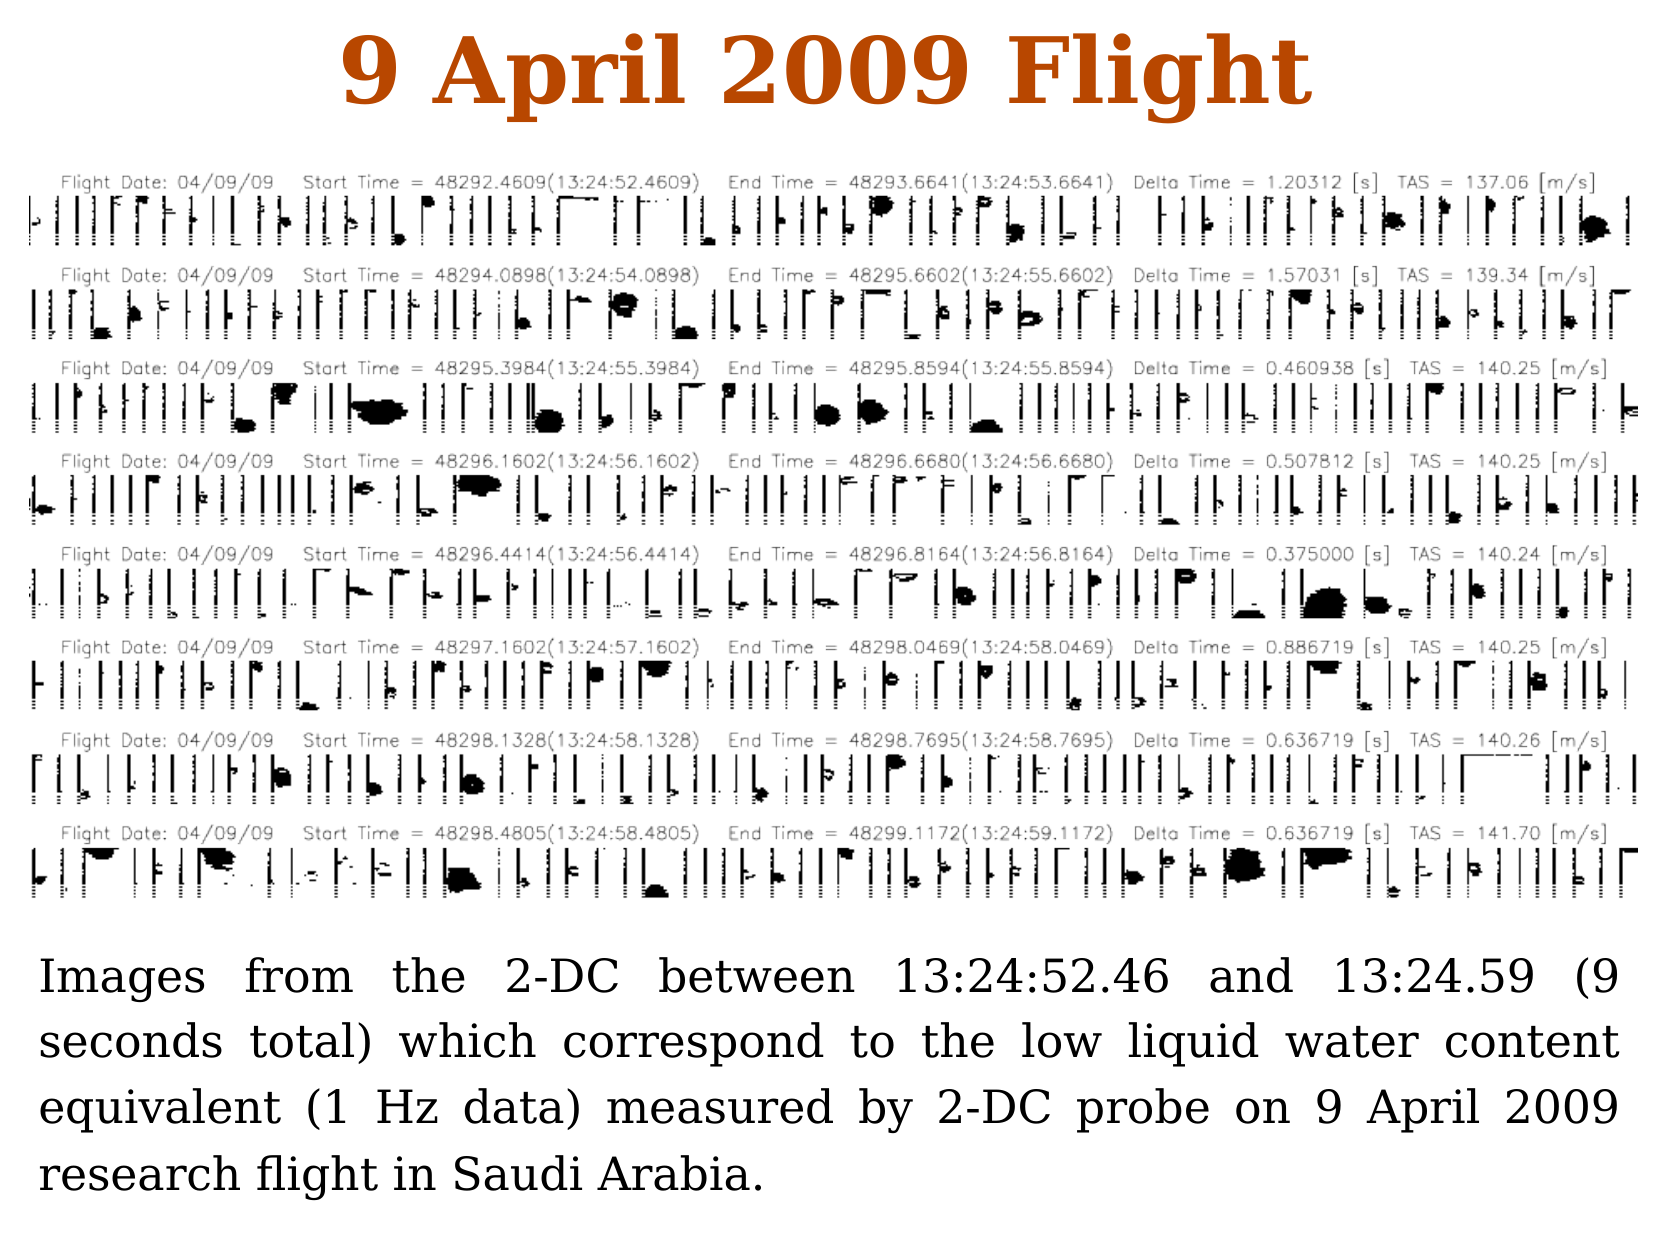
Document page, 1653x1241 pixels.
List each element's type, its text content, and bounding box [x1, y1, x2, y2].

text_box Images from the 2-DC between 13:24:52.46 and 13:24.59 (9 seconds total) which correspond to the low liquid water content equivalent (1 Hz data) measured by 2-DC probe on 9 April 2009 research flight in Saudi Arabia. [23, 927, 1637, 1207]
picture [29, 149, 1638, 930]
text_box 9 April 2009 Flight [0, 19, 1653, 126]
